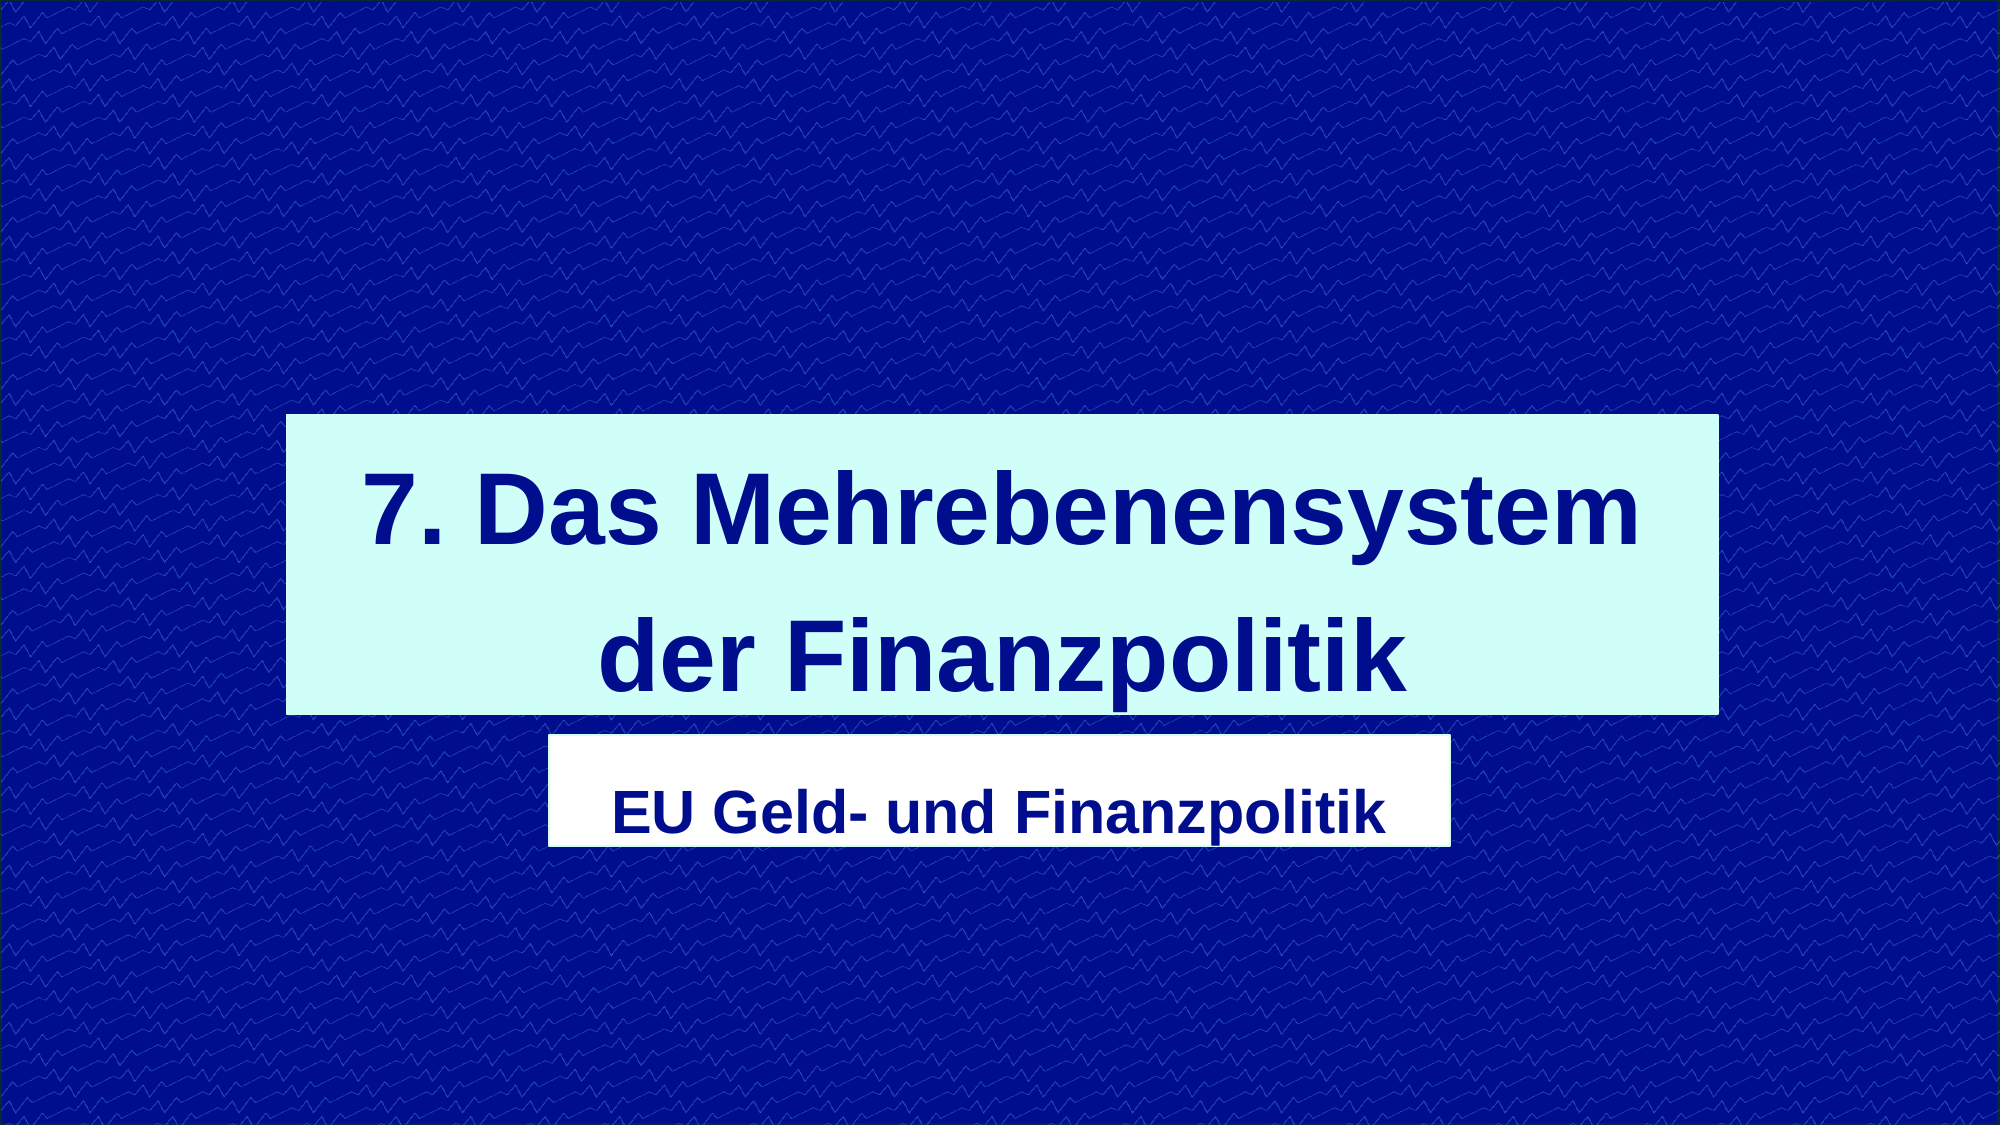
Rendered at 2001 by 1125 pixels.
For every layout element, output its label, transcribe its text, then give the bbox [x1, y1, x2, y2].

text_box 7. Das Mehrebenensystem der Finanzpolitik [286, 415, 1718, 715]
text_box EU Geld- und Finanzpolitik [548, 735, 1450, 847]
text_box [0, 0, 2000, 1125]
